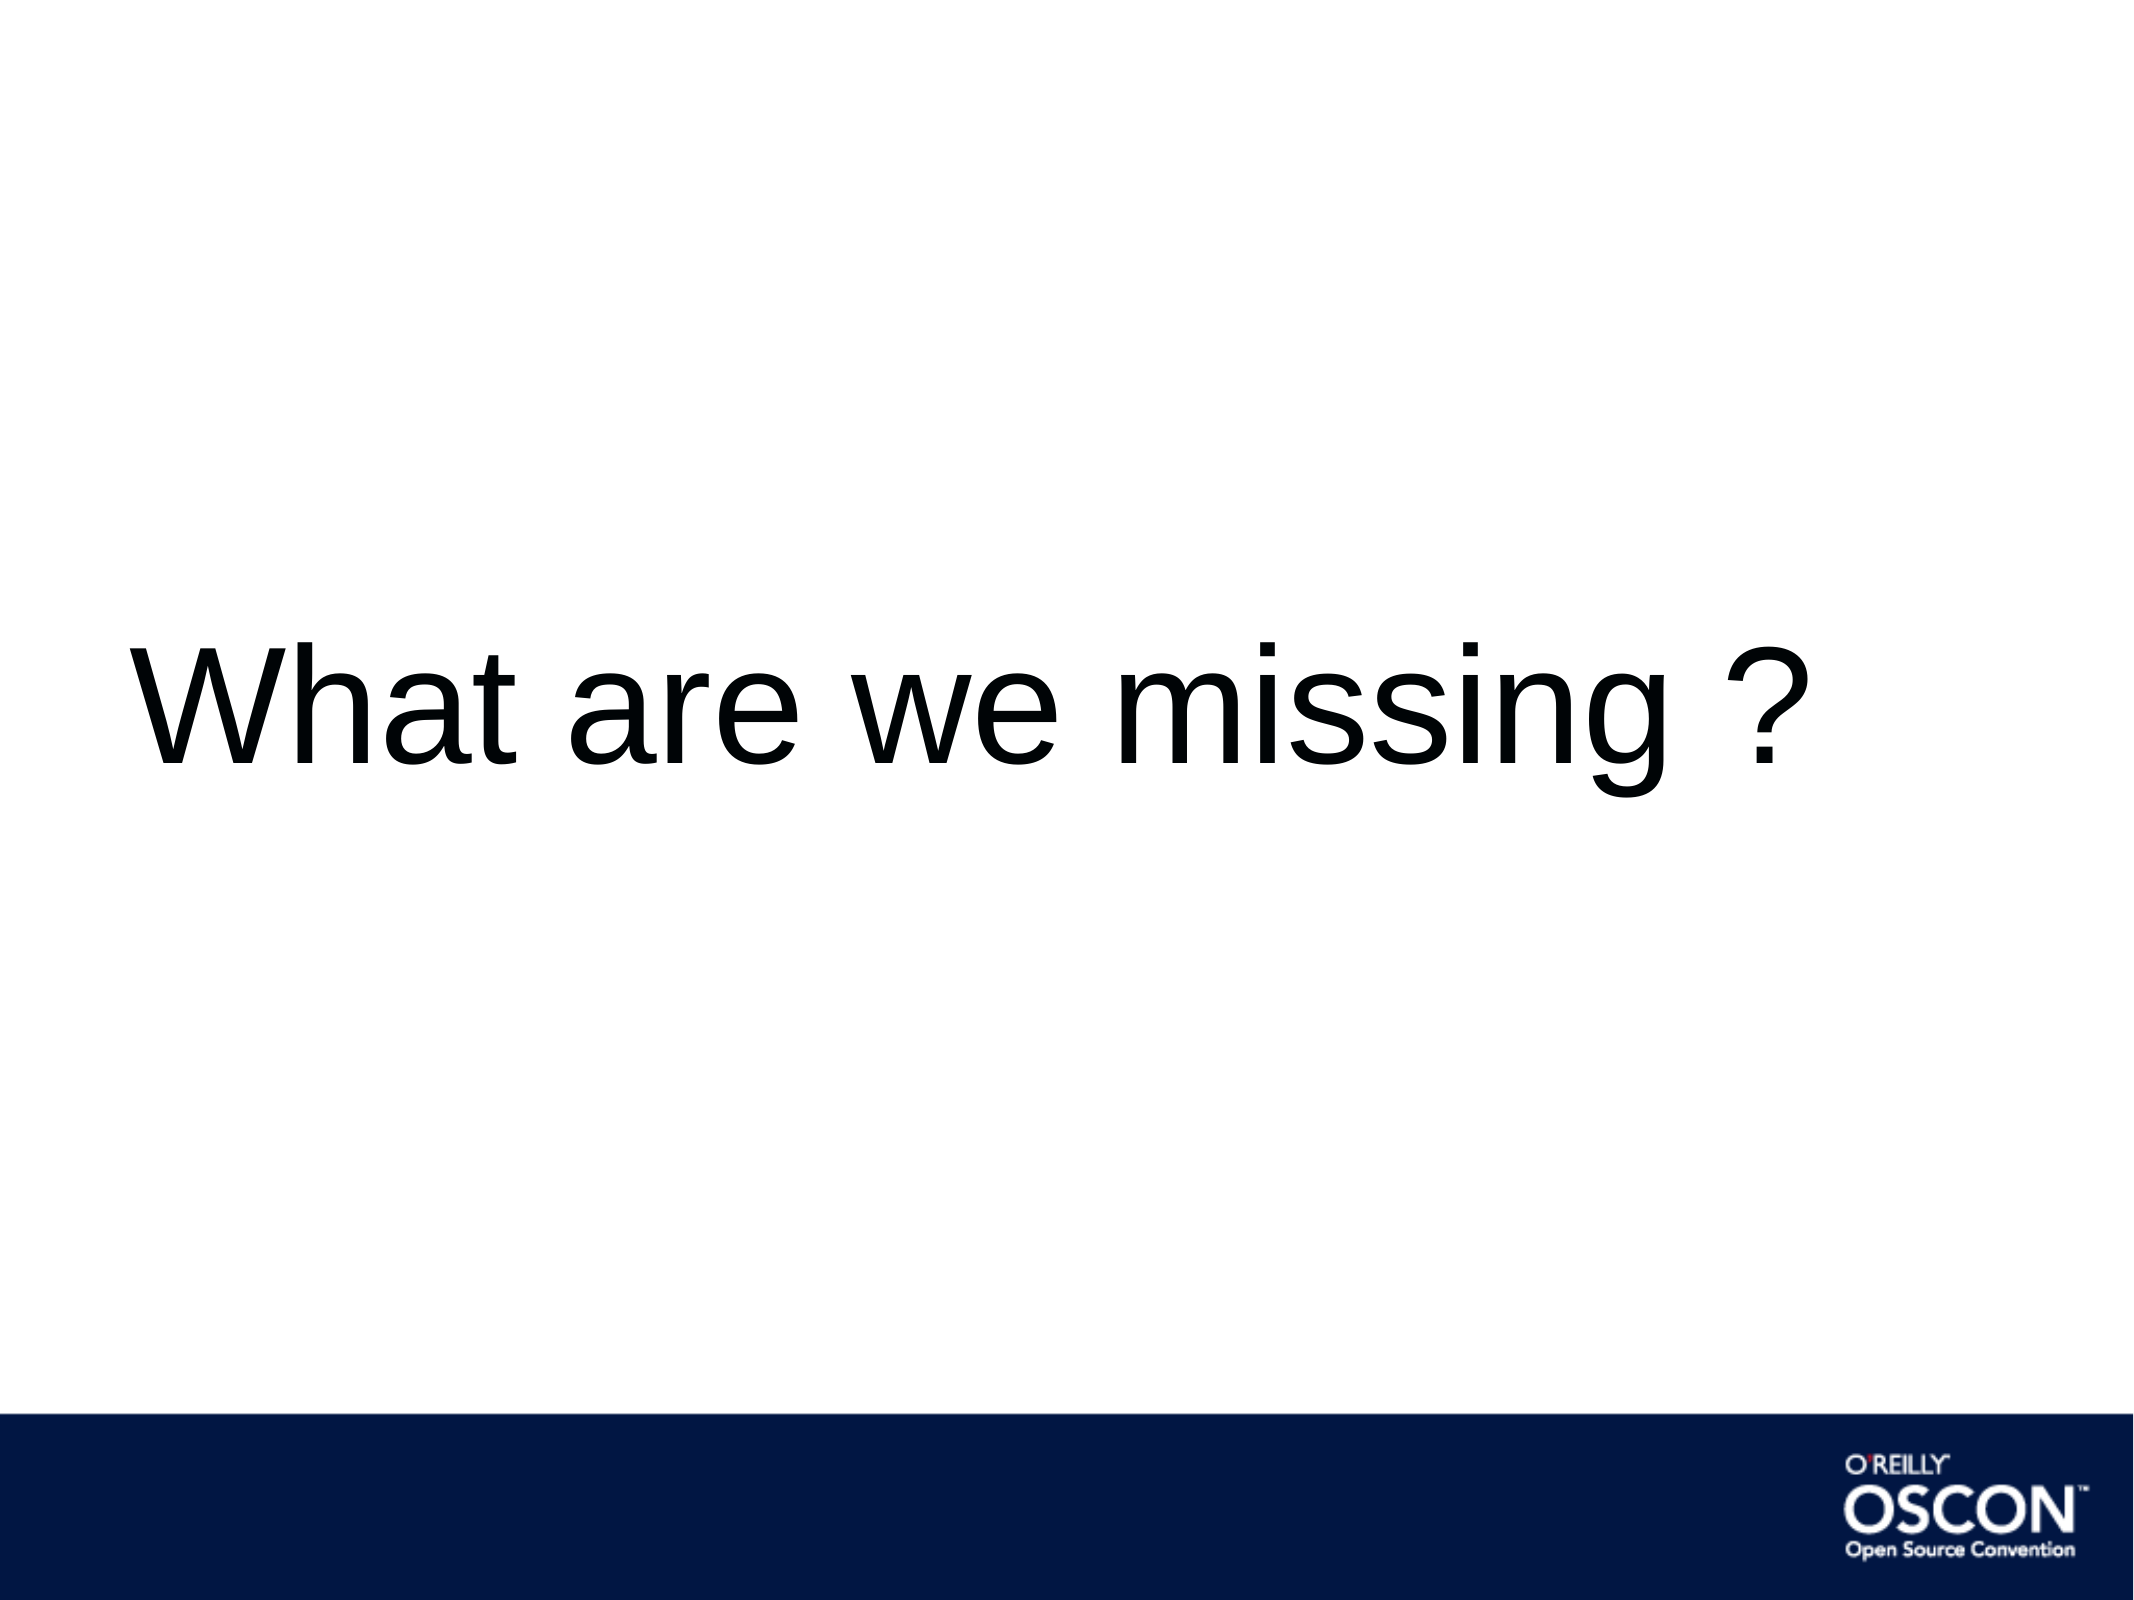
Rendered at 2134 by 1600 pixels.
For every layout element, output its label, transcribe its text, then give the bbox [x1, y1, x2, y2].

picture [0, 0, 2134, 1600]
subtitle What are we missing ? [41, 95, 2094, 1323]
